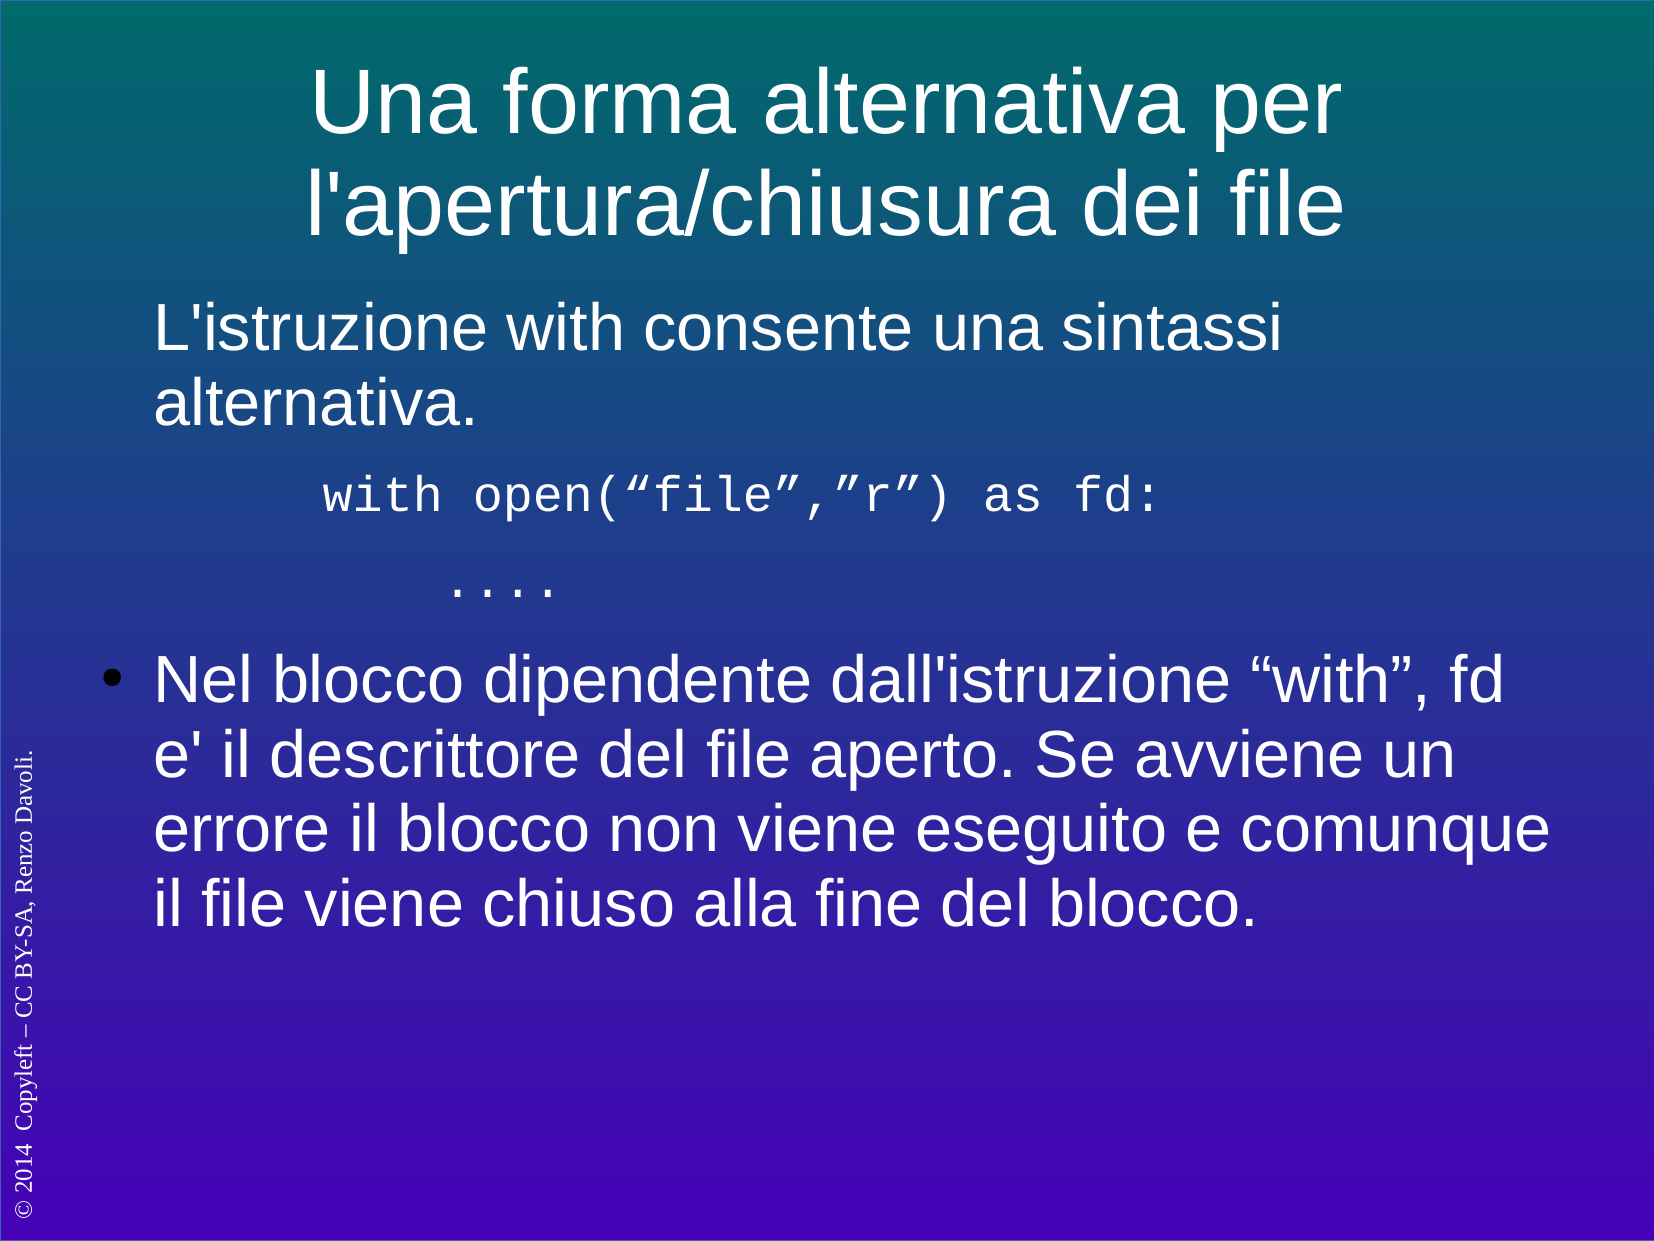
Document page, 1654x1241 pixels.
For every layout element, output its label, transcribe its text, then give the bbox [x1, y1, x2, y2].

title Una forma alternativa per l'apertura/chiusura dei file [82, 49, 1571, 257]
list L'istruzione with consente una sintassi alternativa. with open(“file”,”r”) as fd: .... Nel blocco dipendente dall'istruzione “with”, fd e' il descrittore del file aperto. Se avviene un errore il blocco non viene eseguito e comunque il file viene chiuso alla fine del blocco. [82, 290, 1571, 1010]
